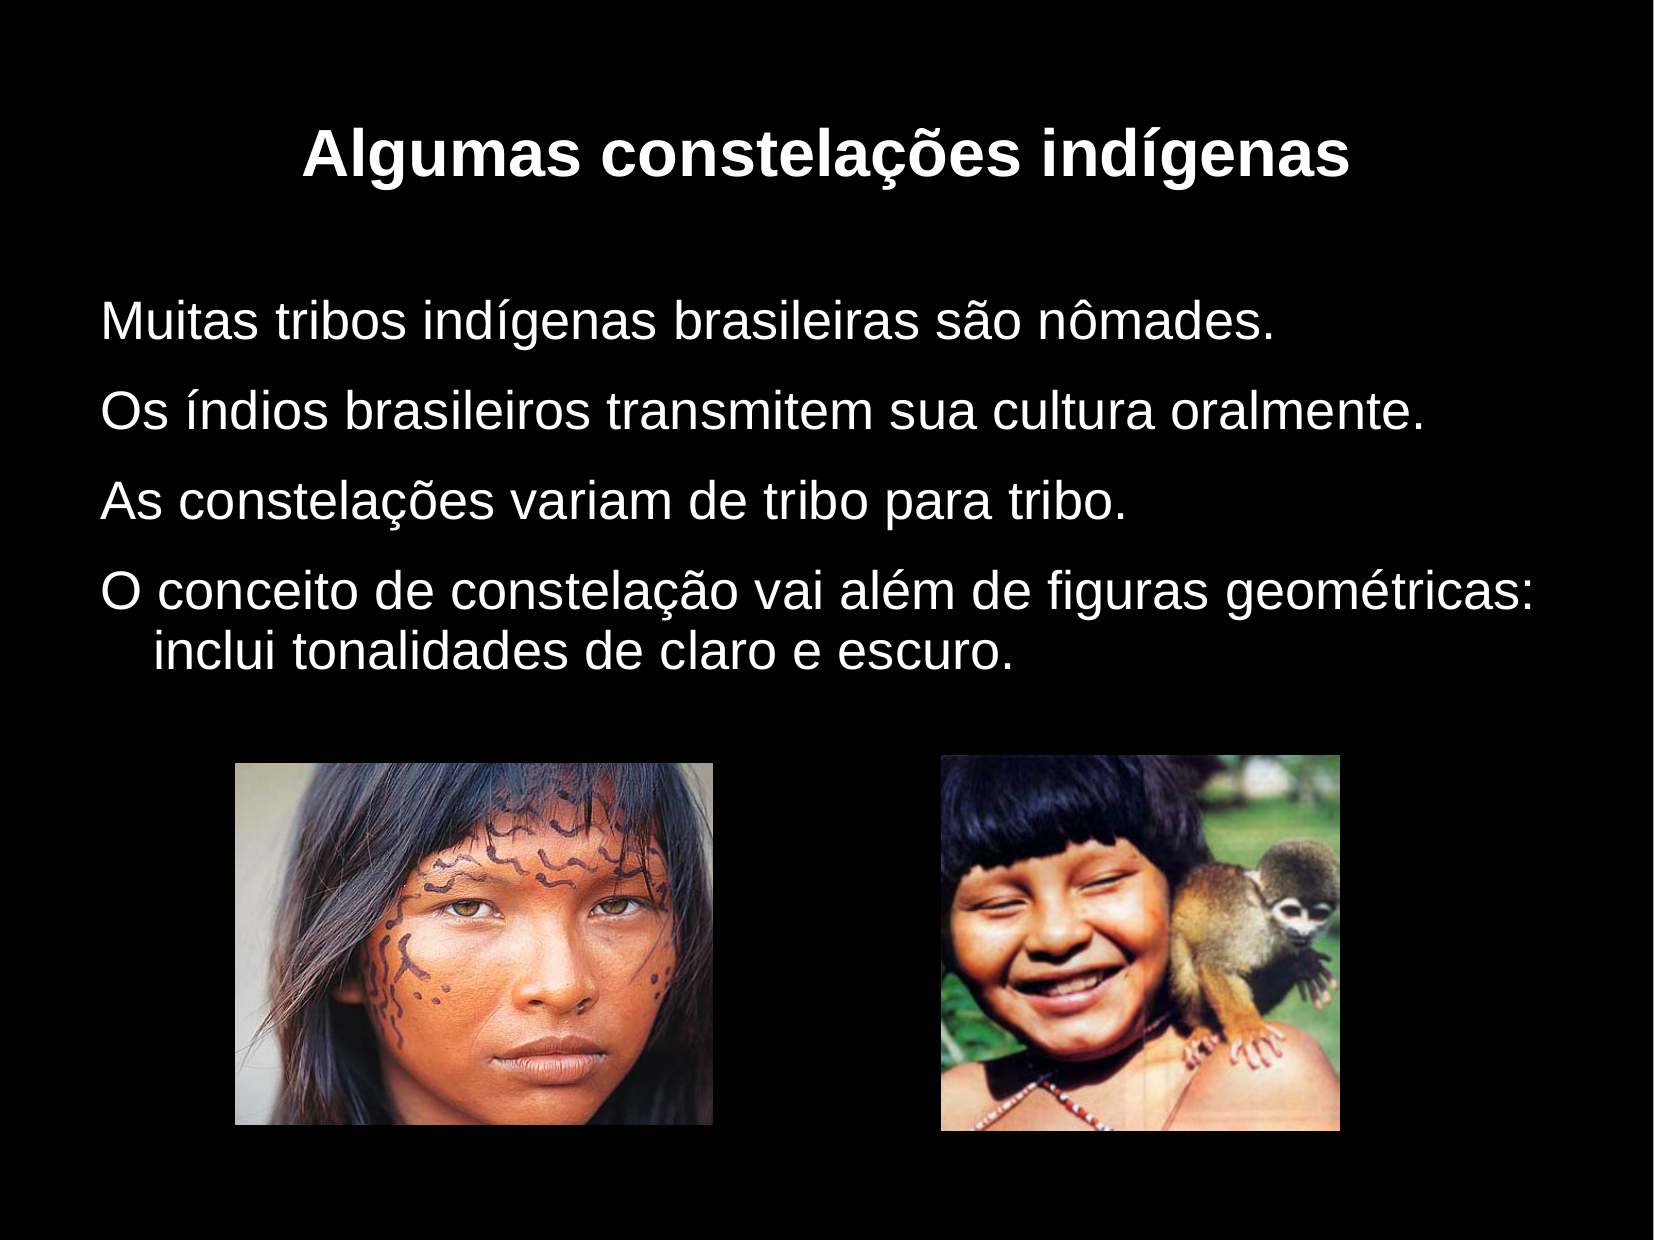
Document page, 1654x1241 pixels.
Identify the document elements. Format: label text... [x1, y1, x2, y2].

list Muitas tribos indígenas brasileiras são nômades. Os índios brasileiros transmitem sua cultura oralmente. As constelações variam de tribo para tribo. O conceito de constelação vai além de figuras geométricas: inclui tonalidades de claro e escuro. [82, 290, 1571, 1109]
picture [235, 763, 713, 1126]
picture [941, 755, 1340, 1131]
title Algumas constelações indígenas [82, 49, 1571, 257]
